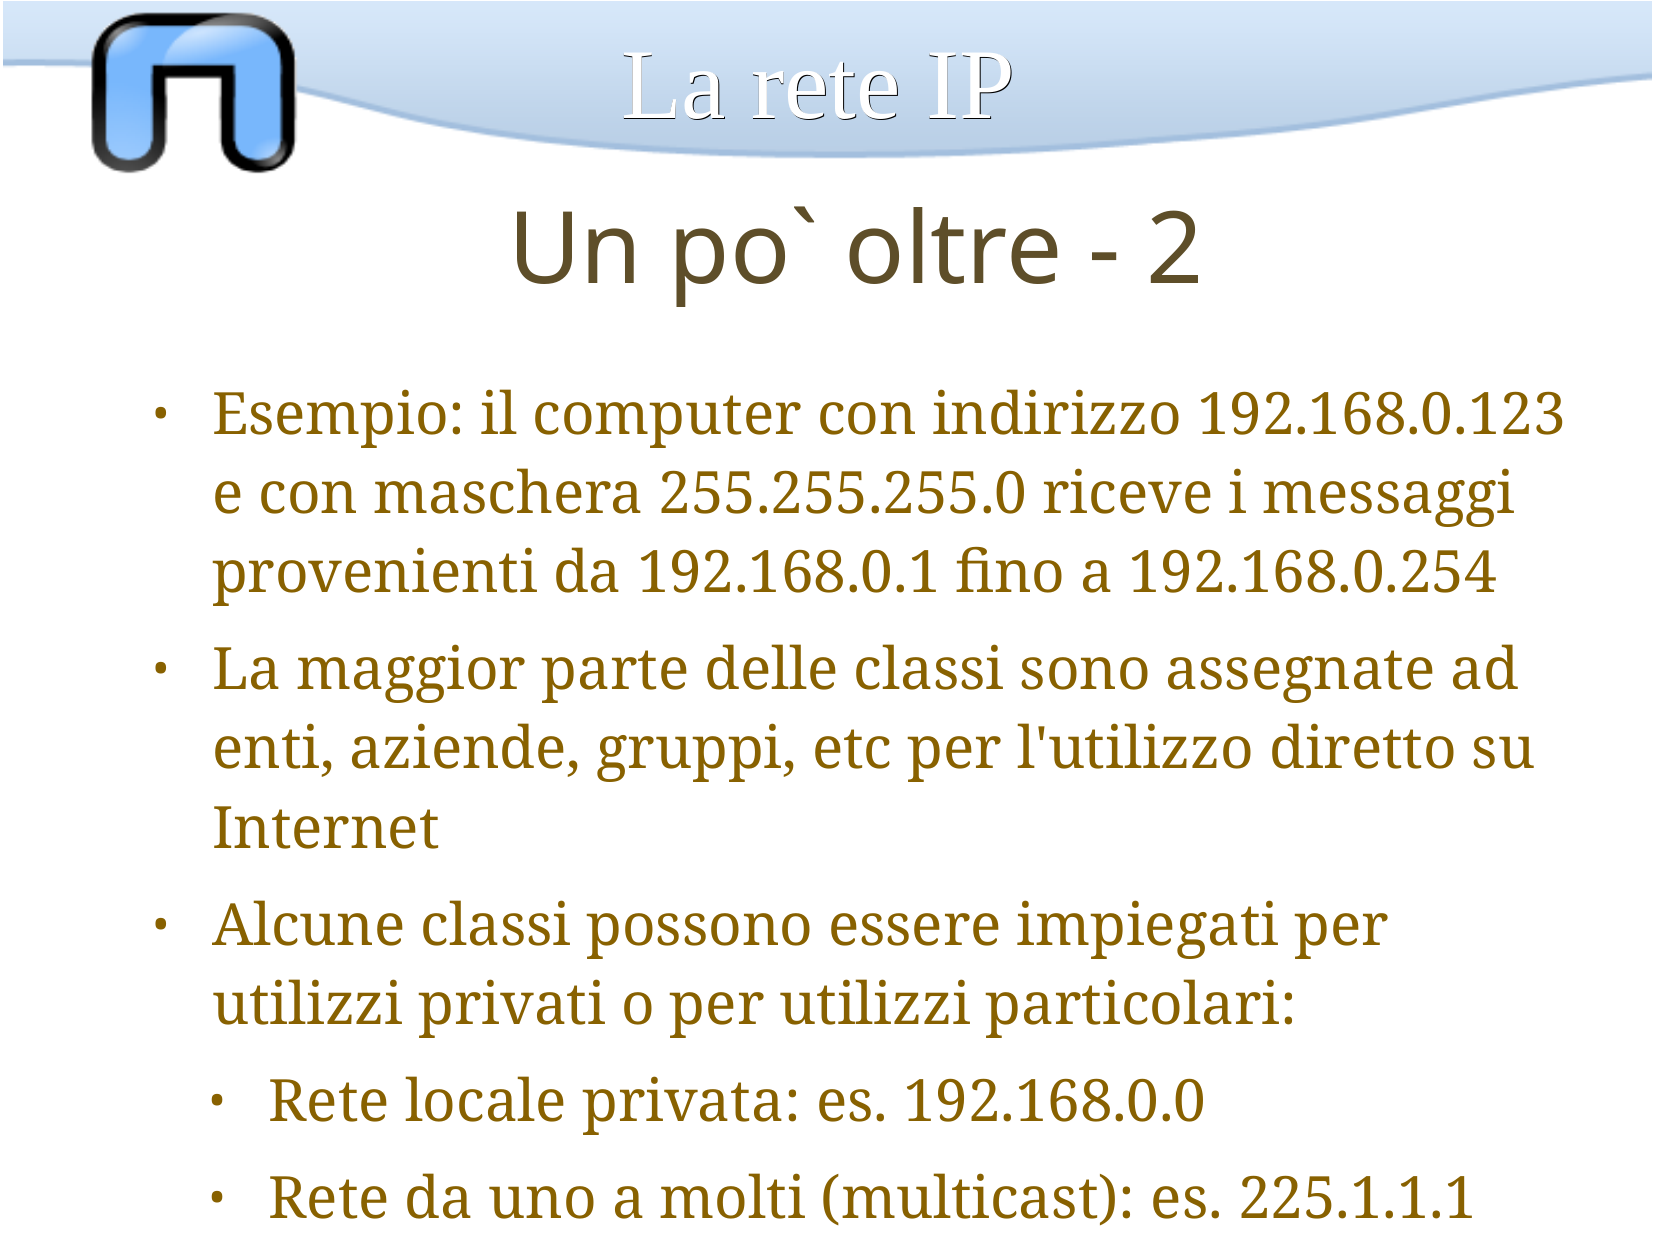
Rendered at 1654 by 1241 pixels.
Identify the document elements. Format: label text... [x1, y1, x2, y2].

picture [0, 0, 1654, 1241]
text_box La rete IP [573, 29, 1063, 82]
list Esempio: il computer con indirizzo 192.168.0.123 e con maschera 255.255.255.0 riceve i messaggi provenienti da 192.168.0.1 fino a 192.168.0.254 La maggior parte delle classi sono assegnate ad enti, aziende, gruppi, etc per l'utilizzo diretto su Internet Alcune classi possono essere impiegati per utilizzi privati o per utilizzi particolari: Rete locale privata: es. 192.168.0.0 Rete da uno a molti (multicast): es. 225.1.1.1 [118, 372, 1595, 1241]
title Un po` oltre - 2 [147, 82, 1565, 408]
